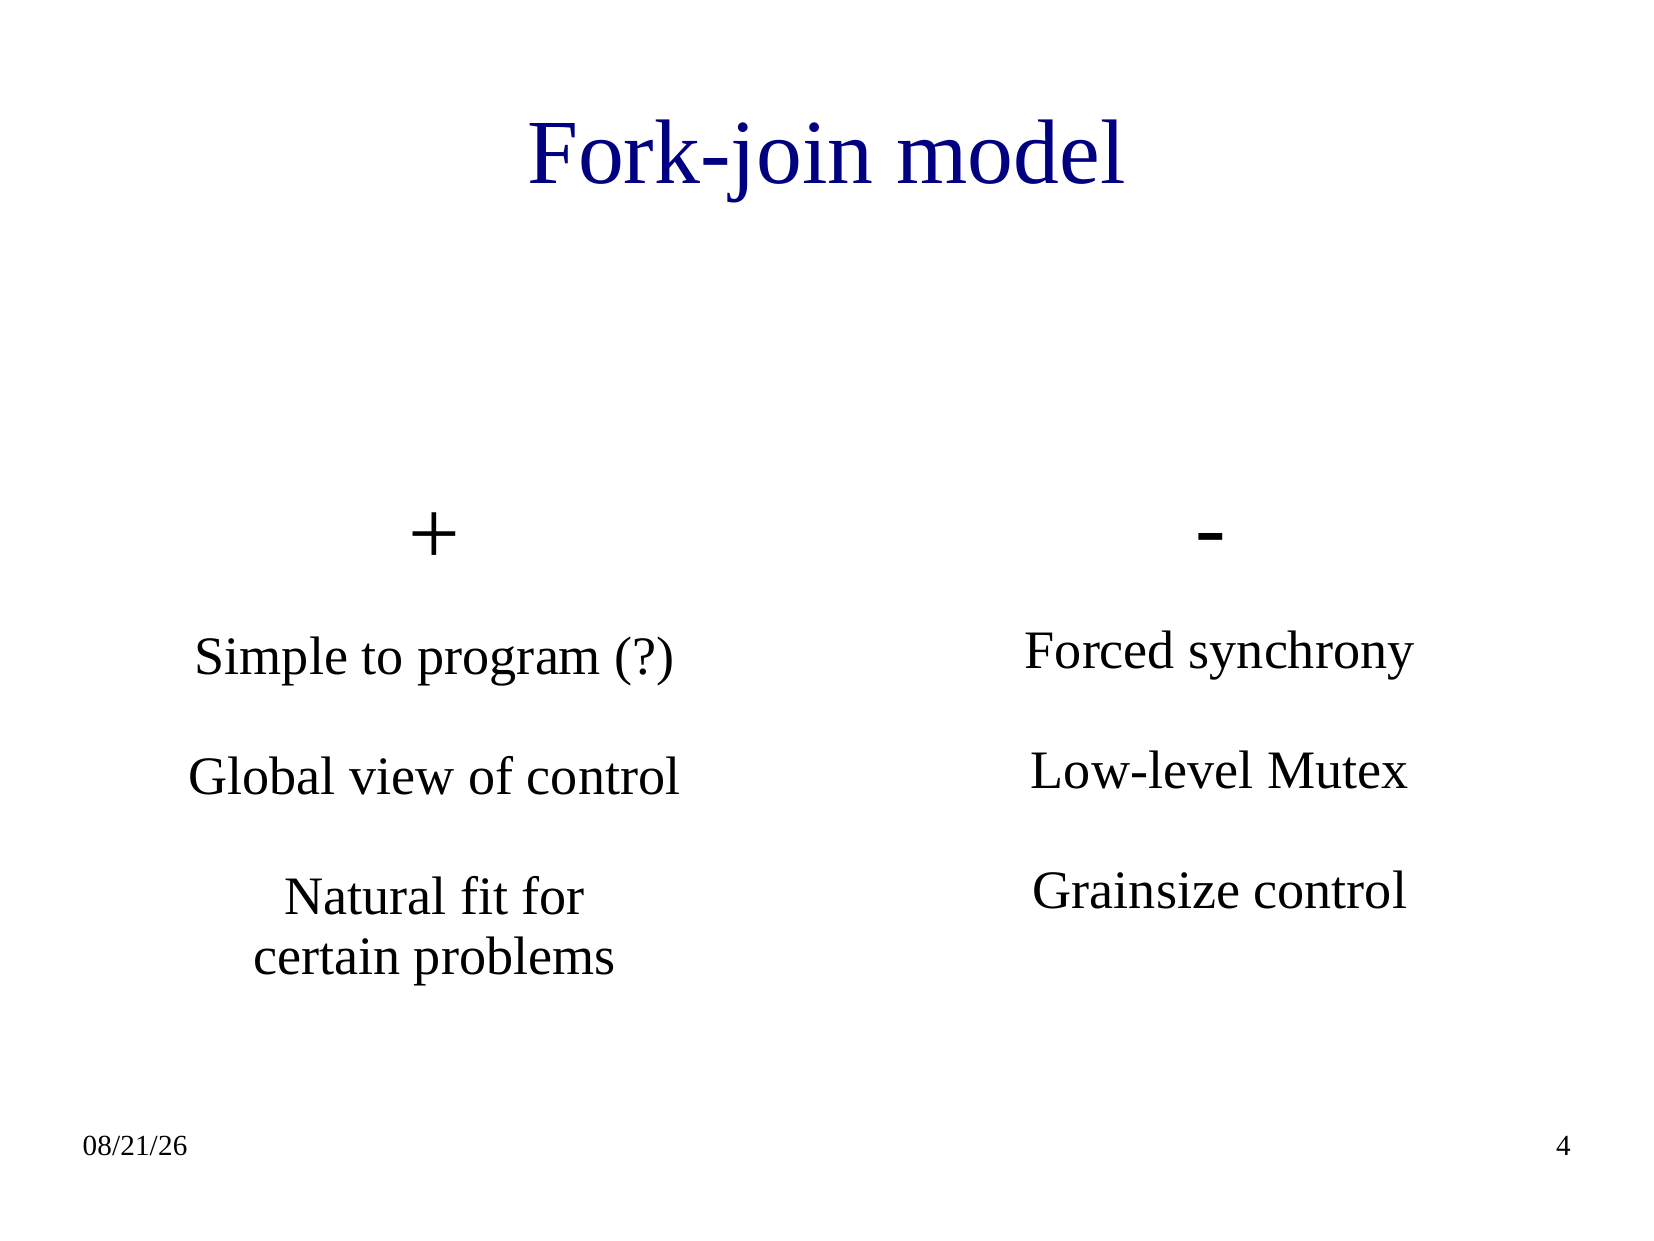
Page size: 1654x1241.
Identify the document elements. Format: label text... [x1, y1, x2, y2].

text_box - Forced synchrony Low-level Mutex Grainsize control [990, 469, 1427, 969]
title Fork-join model [82, 56, 1571, 250]
text_box + Simple to program (?) Global view of control Natural fit for certain problems [173, 475, 695, 1171]
